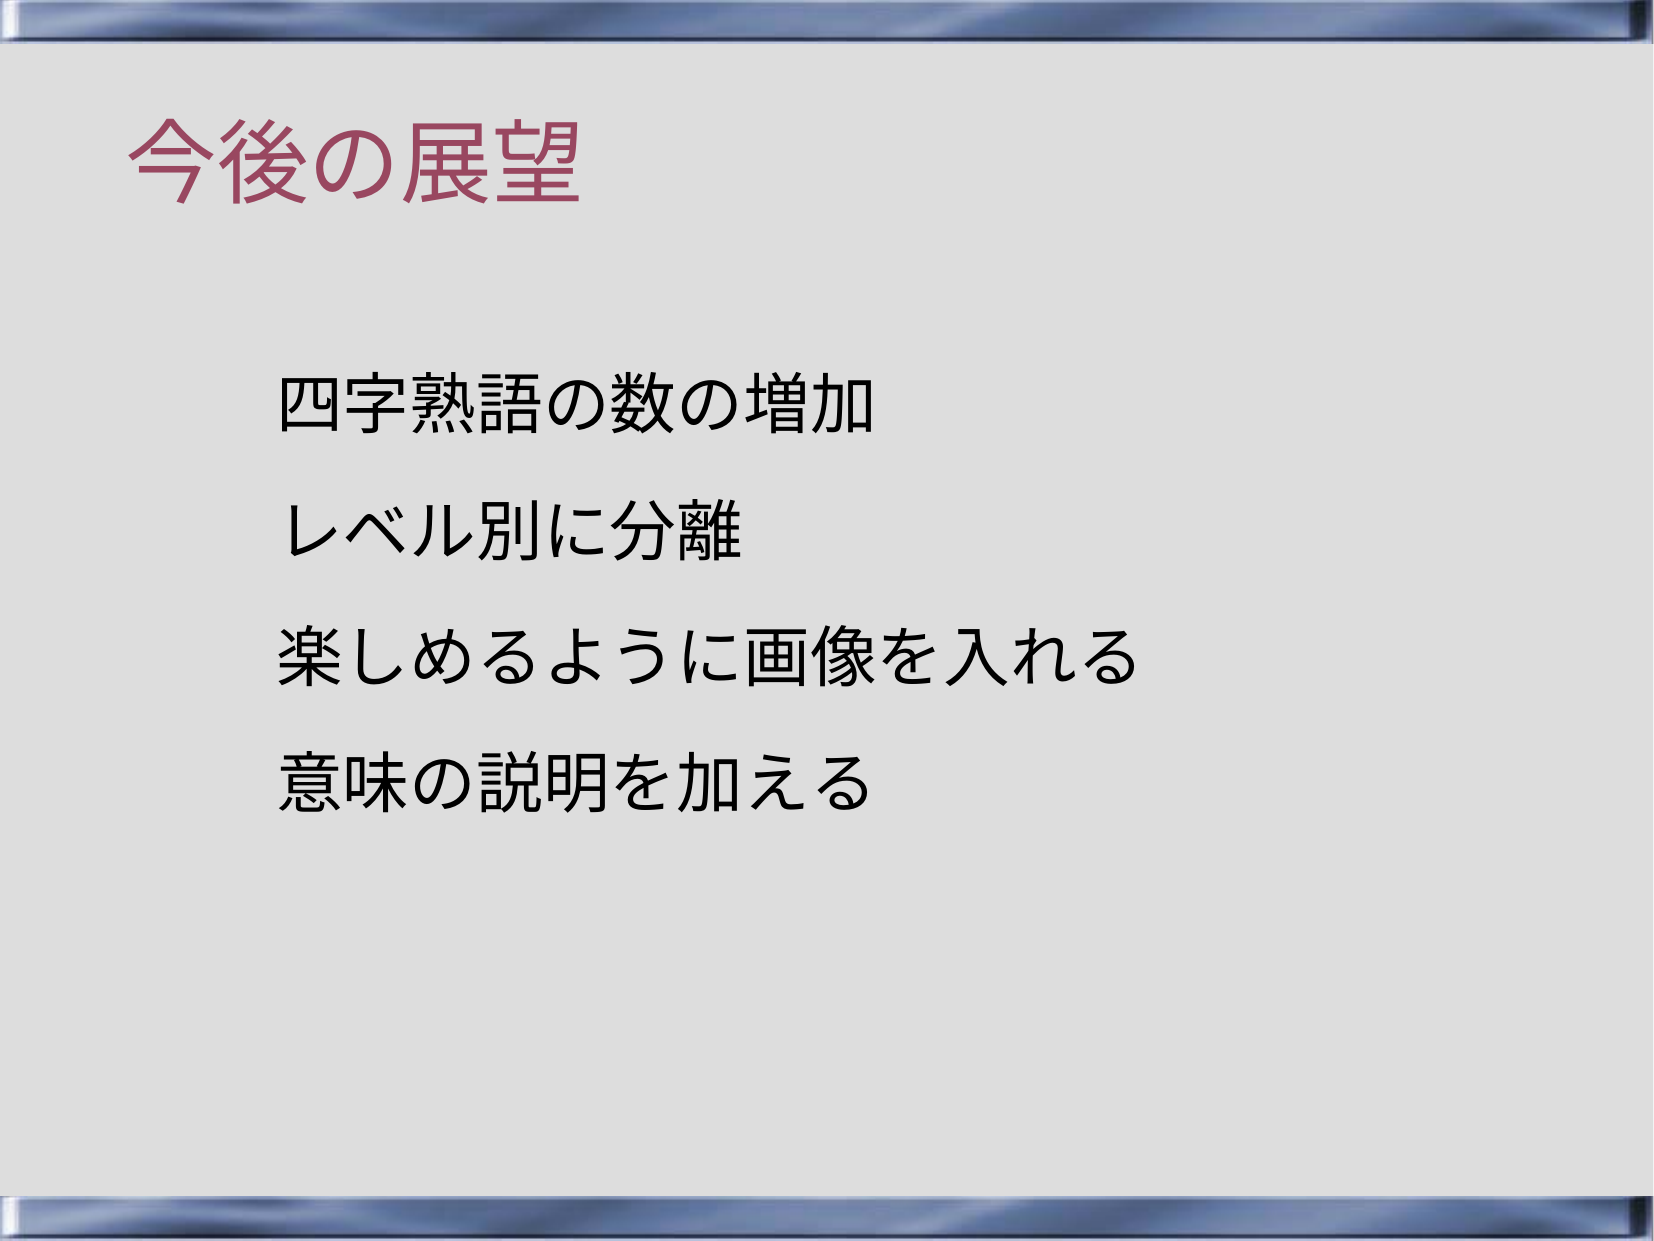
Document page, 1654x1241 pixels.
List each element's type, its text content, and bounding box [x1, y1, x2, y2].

title 今後の展望 [125, 64, 1538, 249]
picture [0, 1196, 1654, 1241]
picture [0, 0, 1654, 44]
list 四字熟語の数の増加 レベル別に分離 楽しめるように画像を入れる 意味の説明を加える [258, 351, 1633, 1207]
